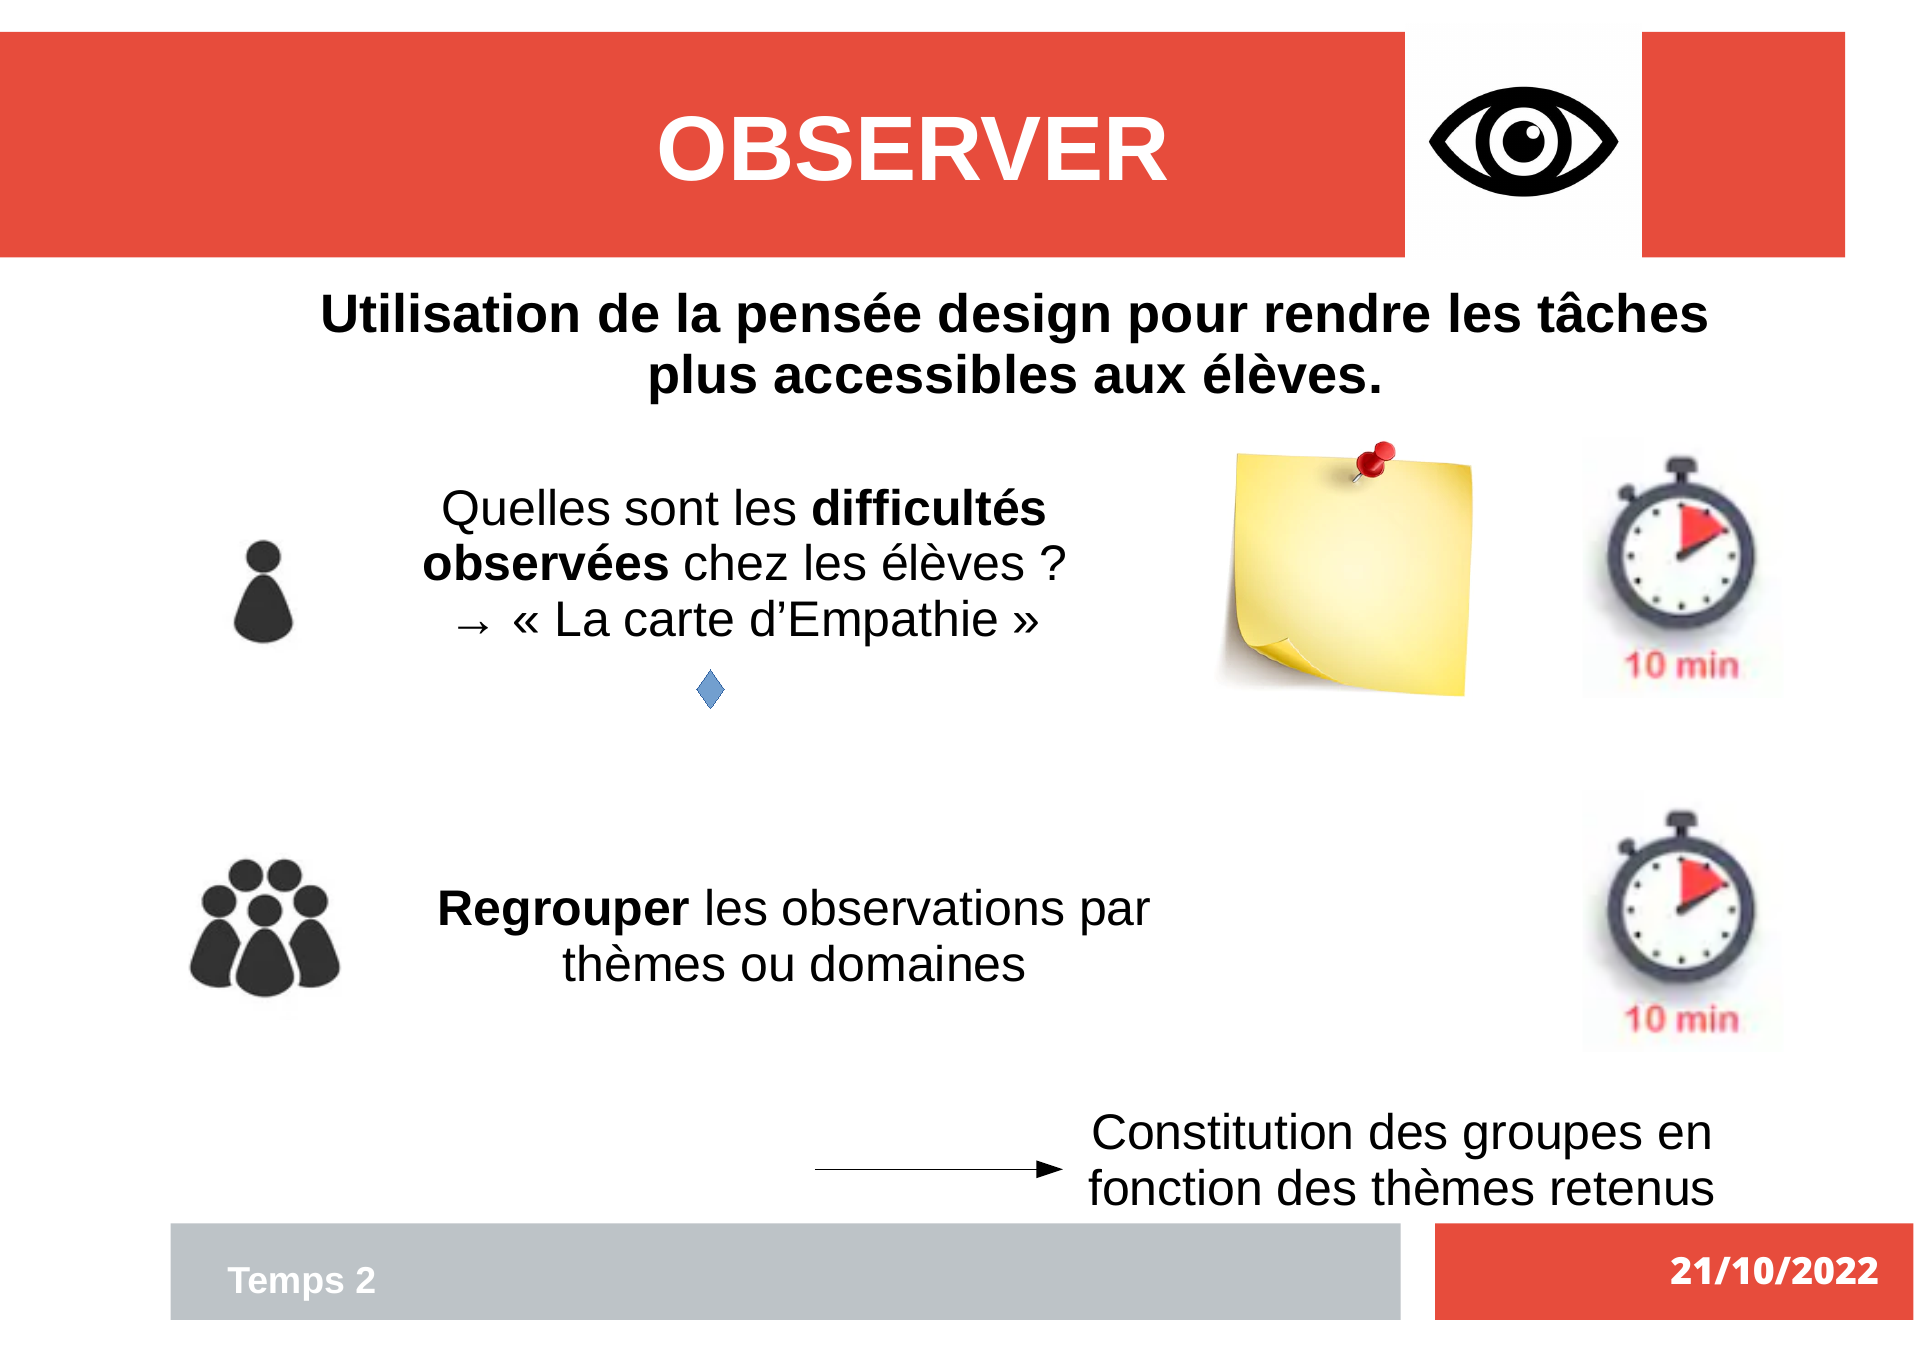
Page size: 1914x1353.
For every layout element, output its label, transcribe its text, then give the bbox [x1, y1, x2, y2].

picture [174, 826, 367, 1020]
text_box Temps 2 [212, 1251, 981, 1309]
text_box [696, 669, 725, 709]
text_box Quelles sont les difficultés observées chez les élèves ? → « La carte d’Empathie » [359, 472, 1156, 658]
text_box OBSERVER [642, 90, 1435, 276]
picture [153, 472, 359, 686]
text_box Utilisation de la pensée design pour rendre les tâches plus accessibles aux élèves. [247, 276, 1784, 422]
picture [1183, 422, 1512, 723]
text_box Constitution des groupes en fonction des thèmes retenus [992, 1097, 1813, 1241]
picture [1582, 437, 1784, 698]
picture [1405, 23, 1642, 260]
picture [1582, 790, 1784, 1052]
text_box Regrouper les observations par thèmes ou domaines [384, 872, 1205, 1016]
text_box OBSERVER [642, 422, 1183, 594]
